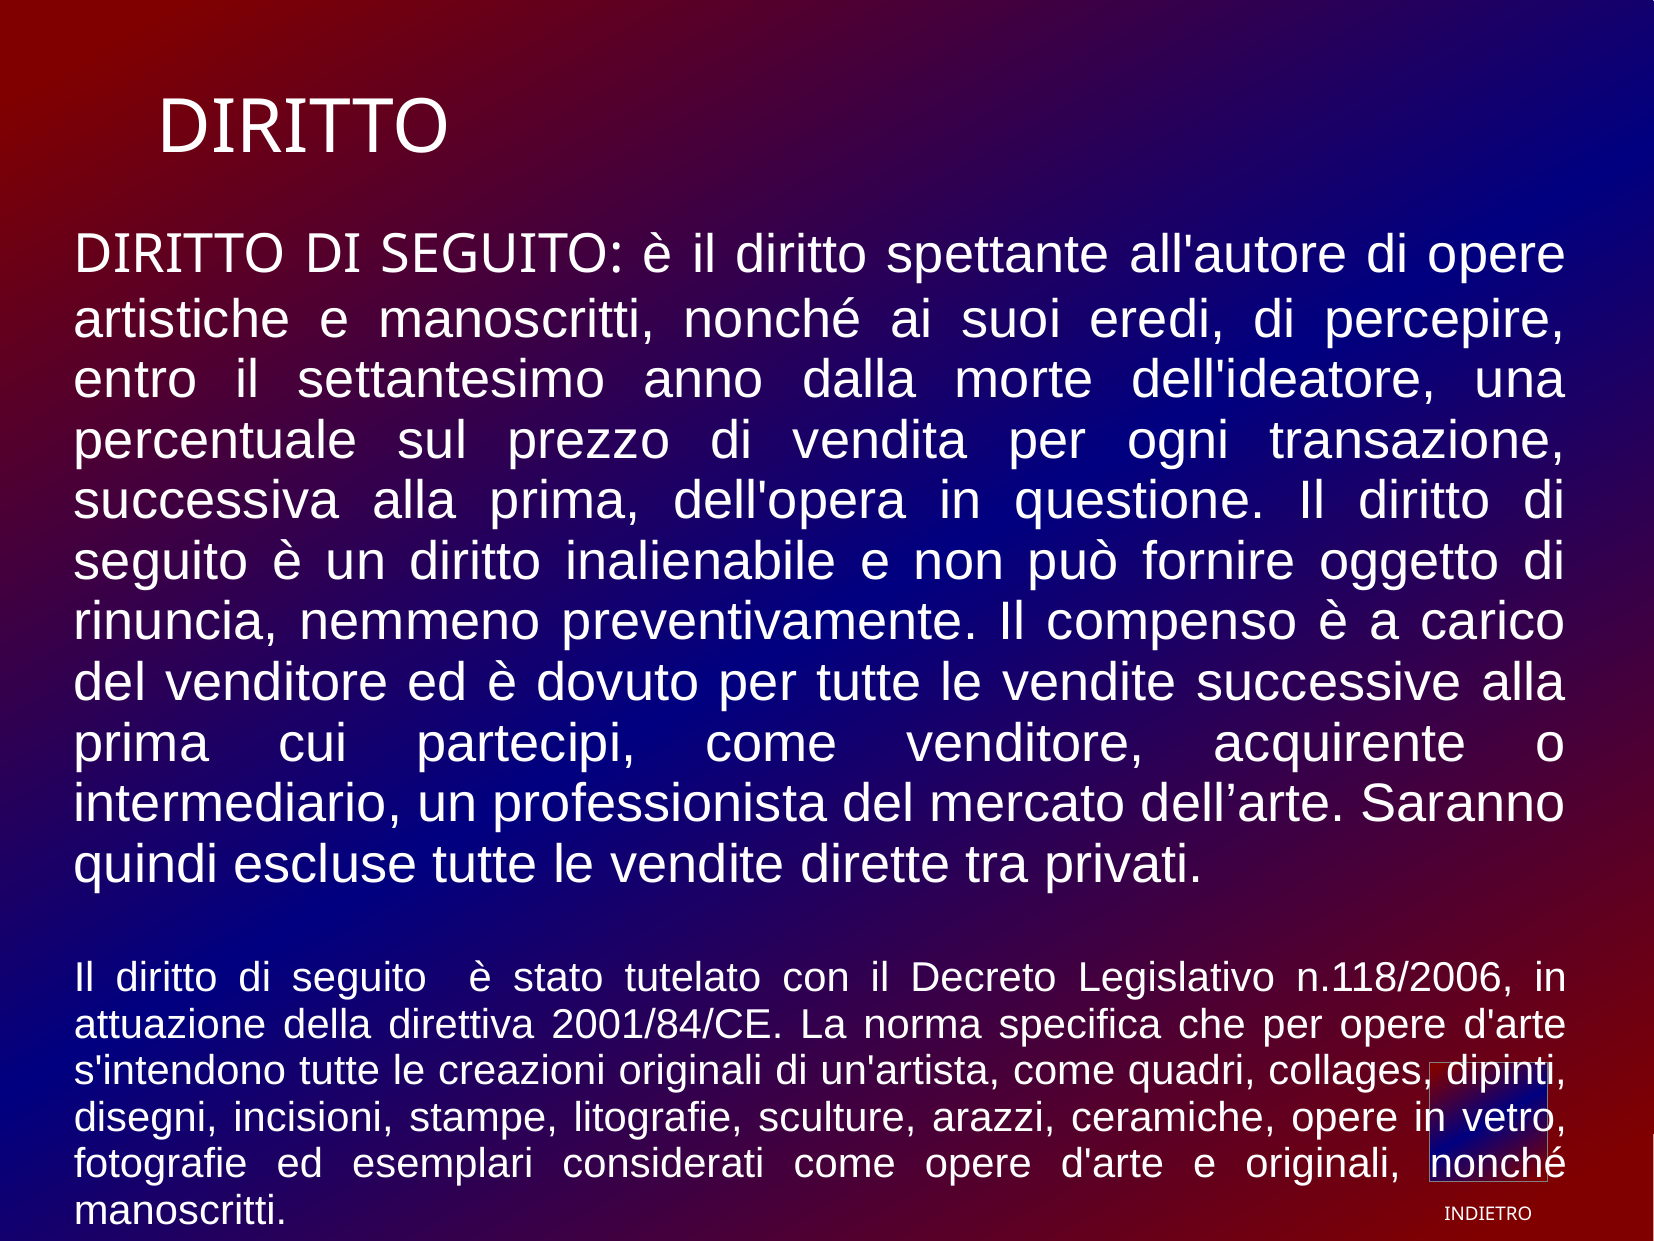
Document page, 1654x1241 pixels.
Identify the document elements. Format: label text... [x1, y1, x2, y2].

text_box DIRITTO DI SEGUITO: è il diritto spettante all'autore di opere artistiche e manoscritti, nonché ai suoi eredi, di percepire, entro il settantesimo anno dalla morte dell'ideatore, una percentuale sul prezzo di vendita per ogni transazione, successiva alla prima, dell'opera in questione. Il diritto di seguito è un diritto inalienabile e non può fornire oggetto di rinuncia, nemmeno preventivamente. Il compenso è a carico del venditore ed è dovuto per tutte le vendite successive alla prima cui partecipi, come venditore, acquirente o intermediario, un professionista del mercato dell’arte. Saranno quindi escluse tutte le vendite dirette tra privati. Il diritto di seguito è stato tutelato con il Decreto Legislativo n.118/2006, in attuazione della direttiva 2001/84/CE. La norma specifica che per opere d'arte s'intendono tutte le creazioni originali di un'artista, come quadri, collages, dipinti, disegni, incisioni, stampe, litografie, sculture, arazzi, ceramiche, opere in vetro, fotografie ed esemplari considerati come opere d'arte e originali, nonché manoscritti. [59, 206, 1583, 1241]
text_box DIRITTO [123, 64, 485, 201]
